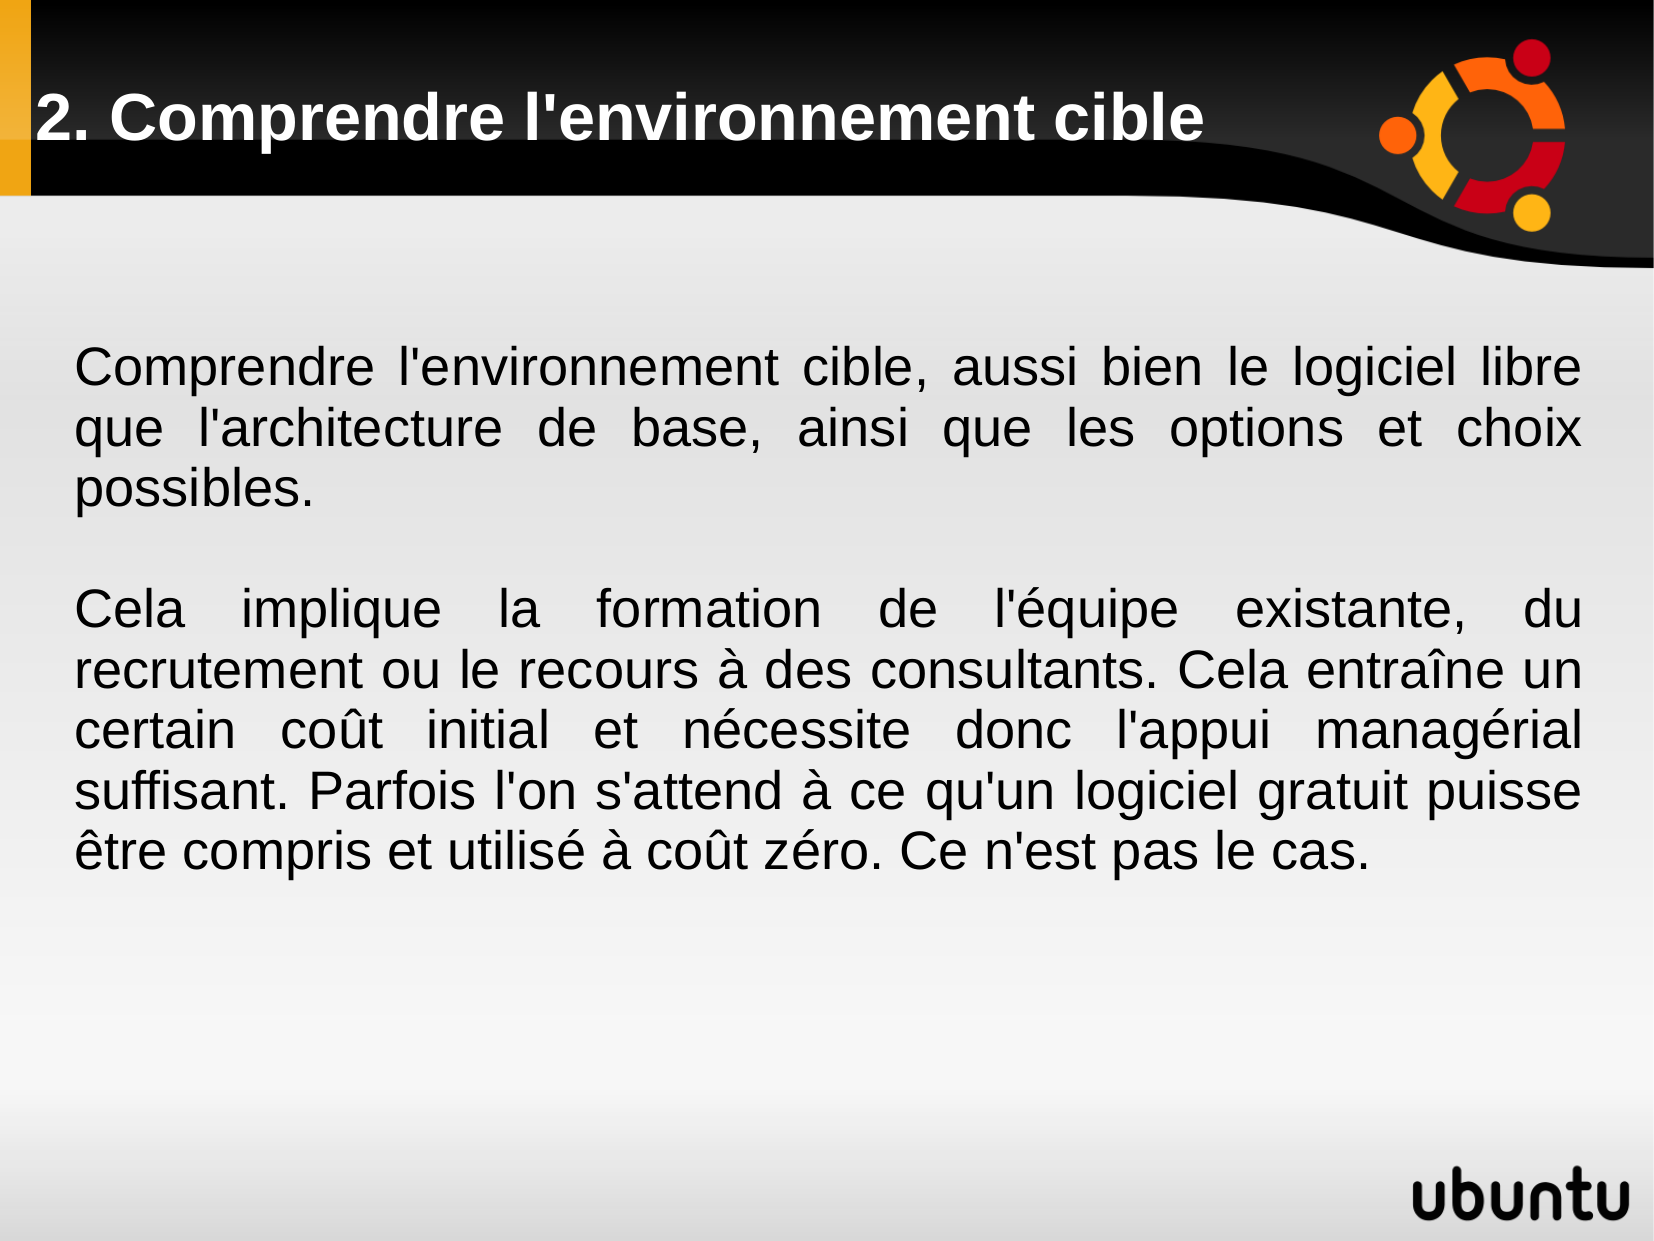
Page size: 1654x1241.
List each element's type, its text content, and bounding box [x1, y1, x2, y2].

title 2. Comprendre l'environnement cible [35, 13, 1589, 222]
text_box Comprendre l'environnement cible, aussi bien le logiciel libre que l'architecture de base, ainsi que les options et choix possibles. Cela implique la formation de l'équipe existante, du recrutement ou le recours à des consultants. Cela entraîne un certain coût initial et nécessite donc l'appui managérial suffisant. Parfois l'on s'attend à ce qu'un logiciel gratuit puisse être compris et utilisé à coût zéro. Ce n'est pas le cas. [59, 329, 1601, 999]
picture [0, 0, 1654, 1241]
